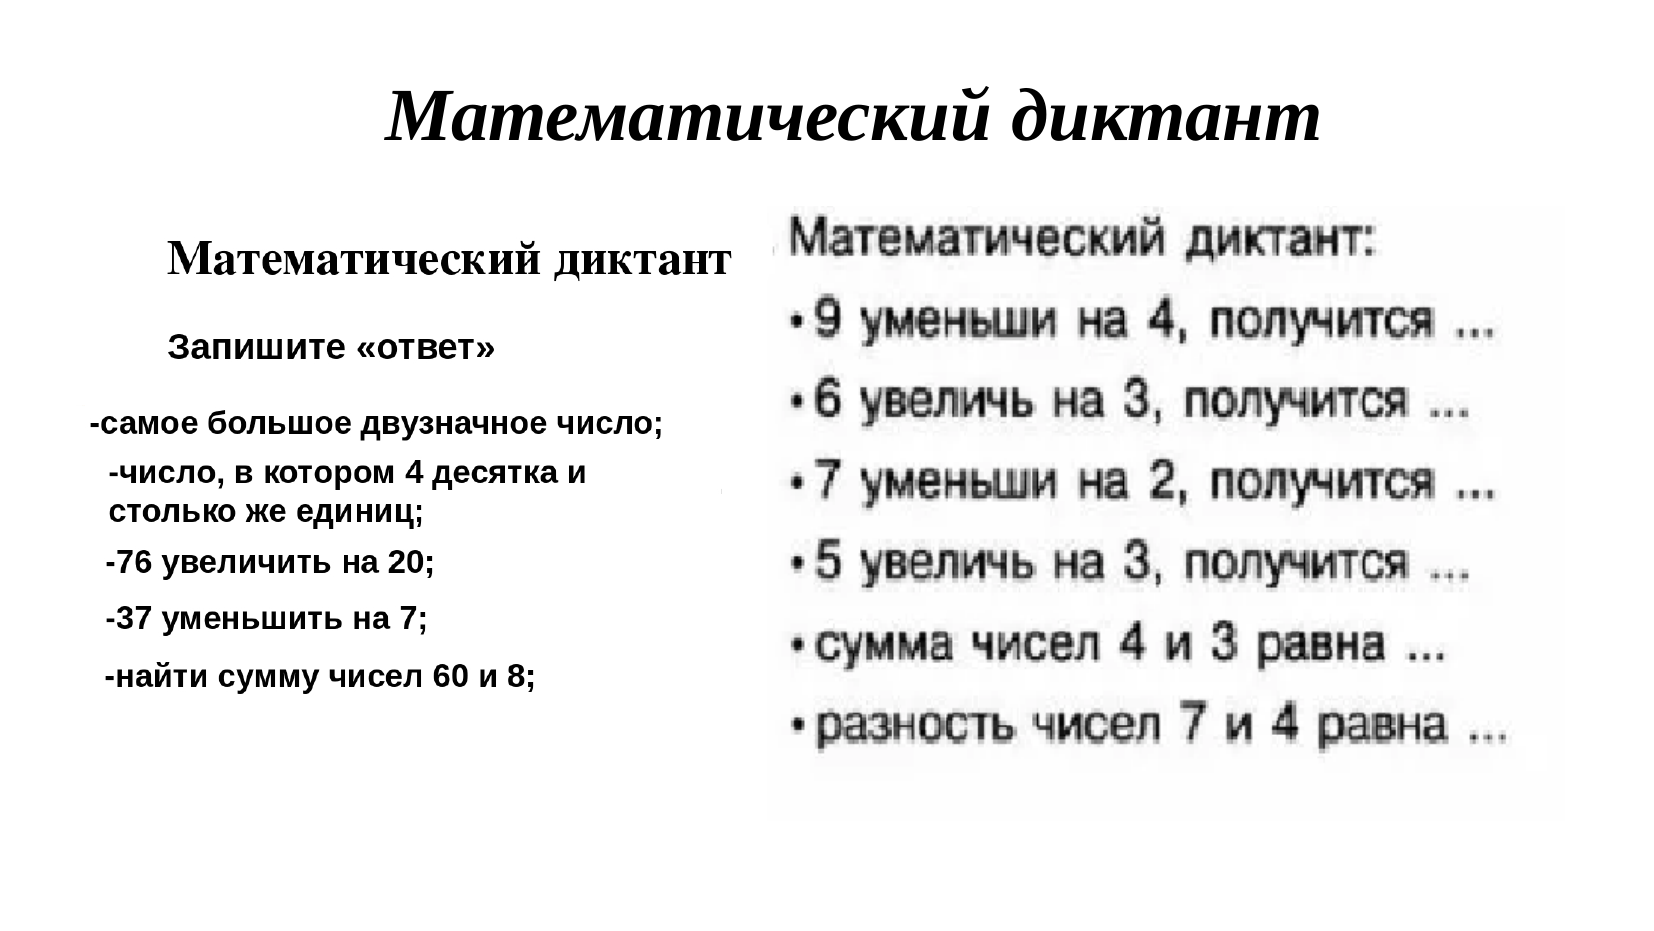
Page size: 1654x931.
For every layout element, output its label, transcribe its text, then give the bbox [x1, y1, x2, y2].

title Математический диктант [82, 37, 1571, 193]
picture [76, 206, 1565, 821]
